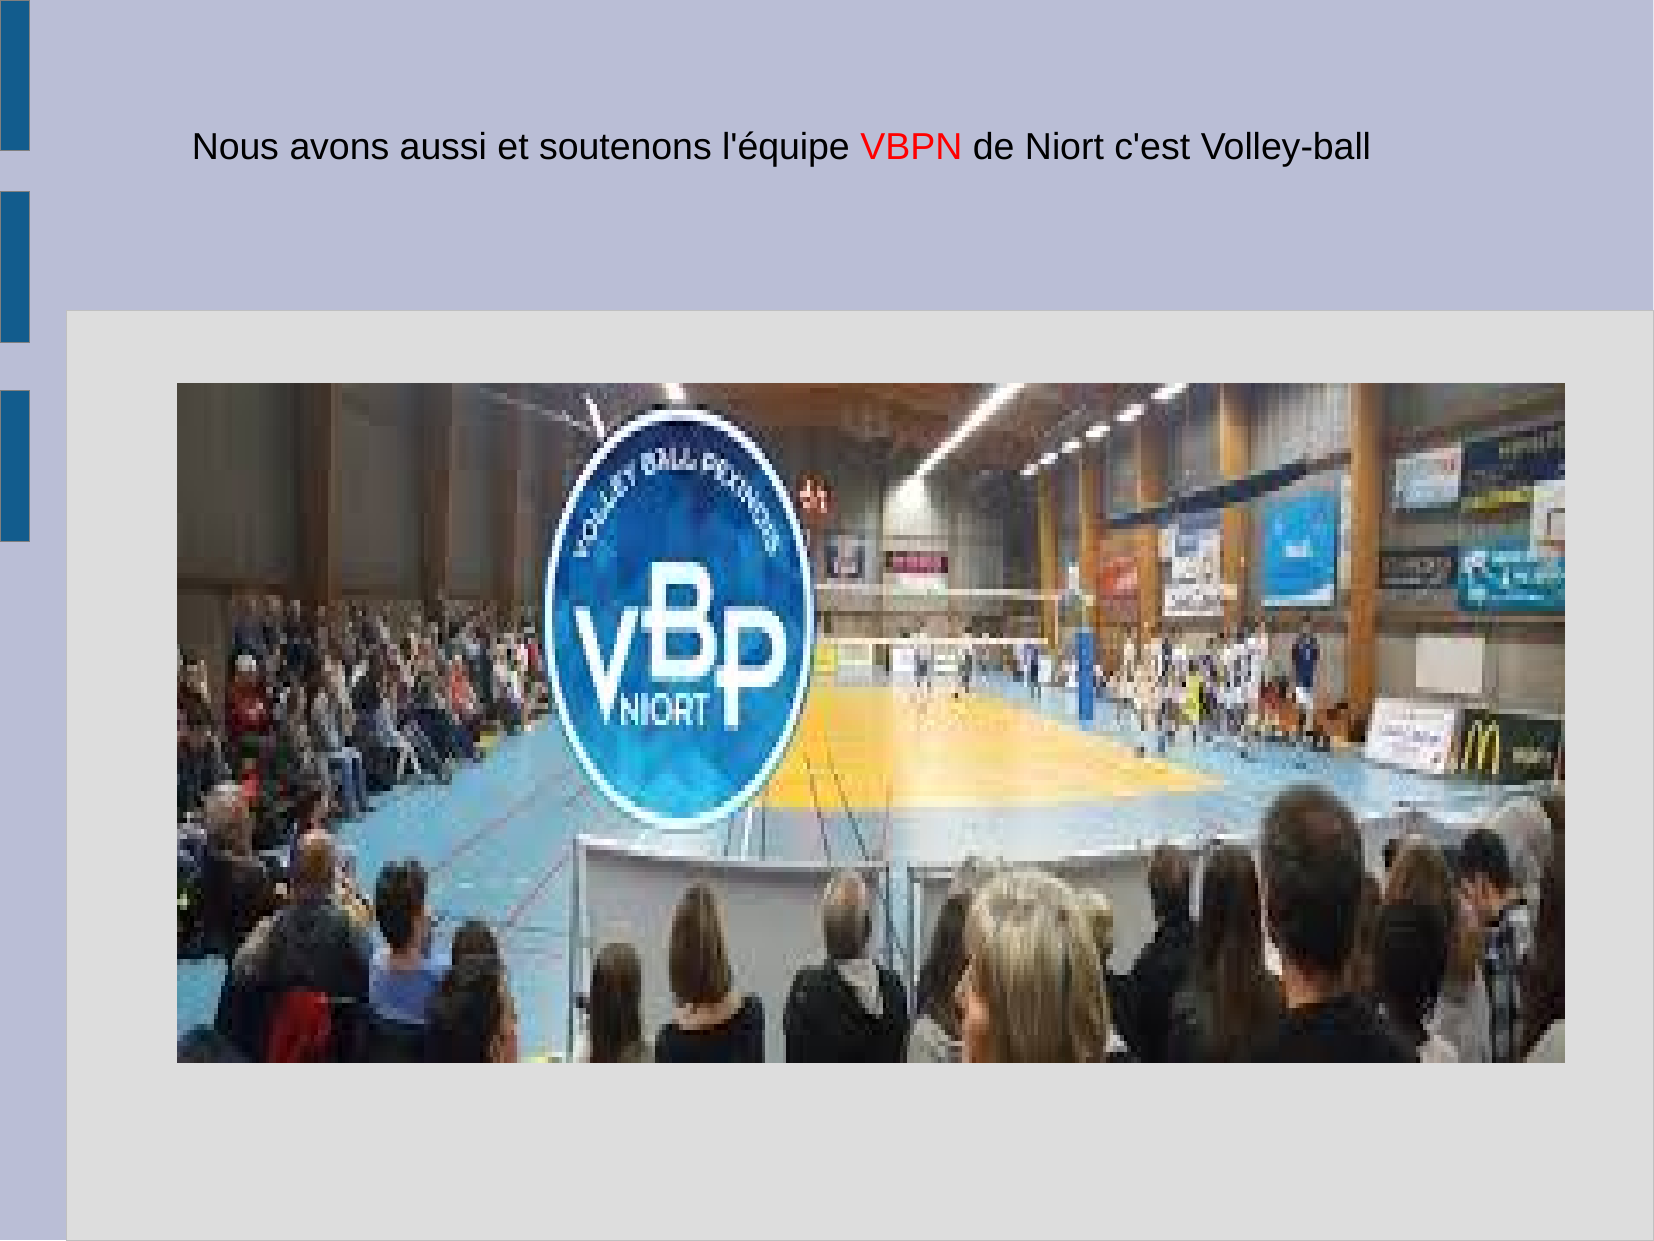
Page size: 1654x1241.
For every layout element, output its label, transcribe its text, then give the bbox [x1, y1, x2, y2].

picture [177, 383, 1565, 1063]
text_box Nous avons aussi et soutenons l'équipe VBPN de Niort c'est Volley-ball [177, 118, 1418, 175]
